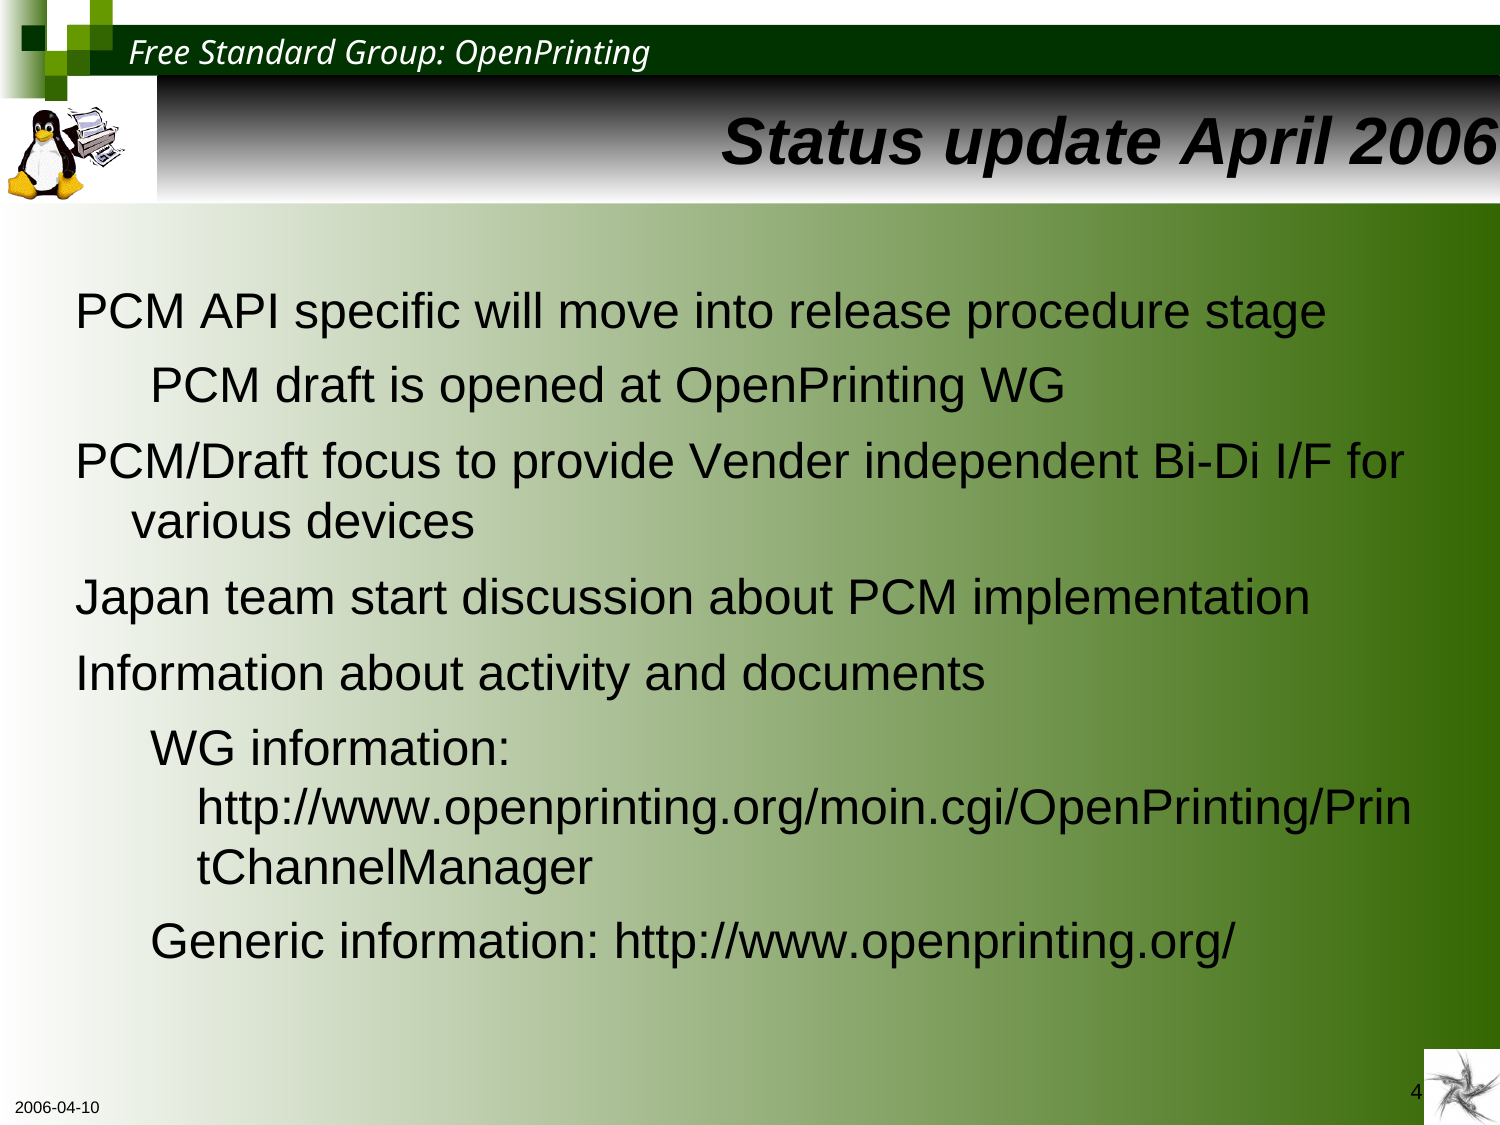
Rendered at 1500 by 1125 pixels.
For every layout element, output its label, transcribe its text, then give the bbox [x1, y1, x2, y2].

title Status update April 2006 [157, 75, 1500, 203]
list PCM API specific will move into release procedure stage PCM draft is opened at OpenPrinting WG PCM/Draft focus to provide Vender independent Bi-Di I/F for various devices Japan team start discussion about PCM implementation Information about activity and documents WG information: http://www.openprinting.org/moin.cgi/OpenPrinting/PrintChannelManager Generic information: http://www.openprinting.org/ [75, 278, 1425, 966]
picture [0, 96, 133, 203]
picture [1424, 1049, 1500, 1125]
